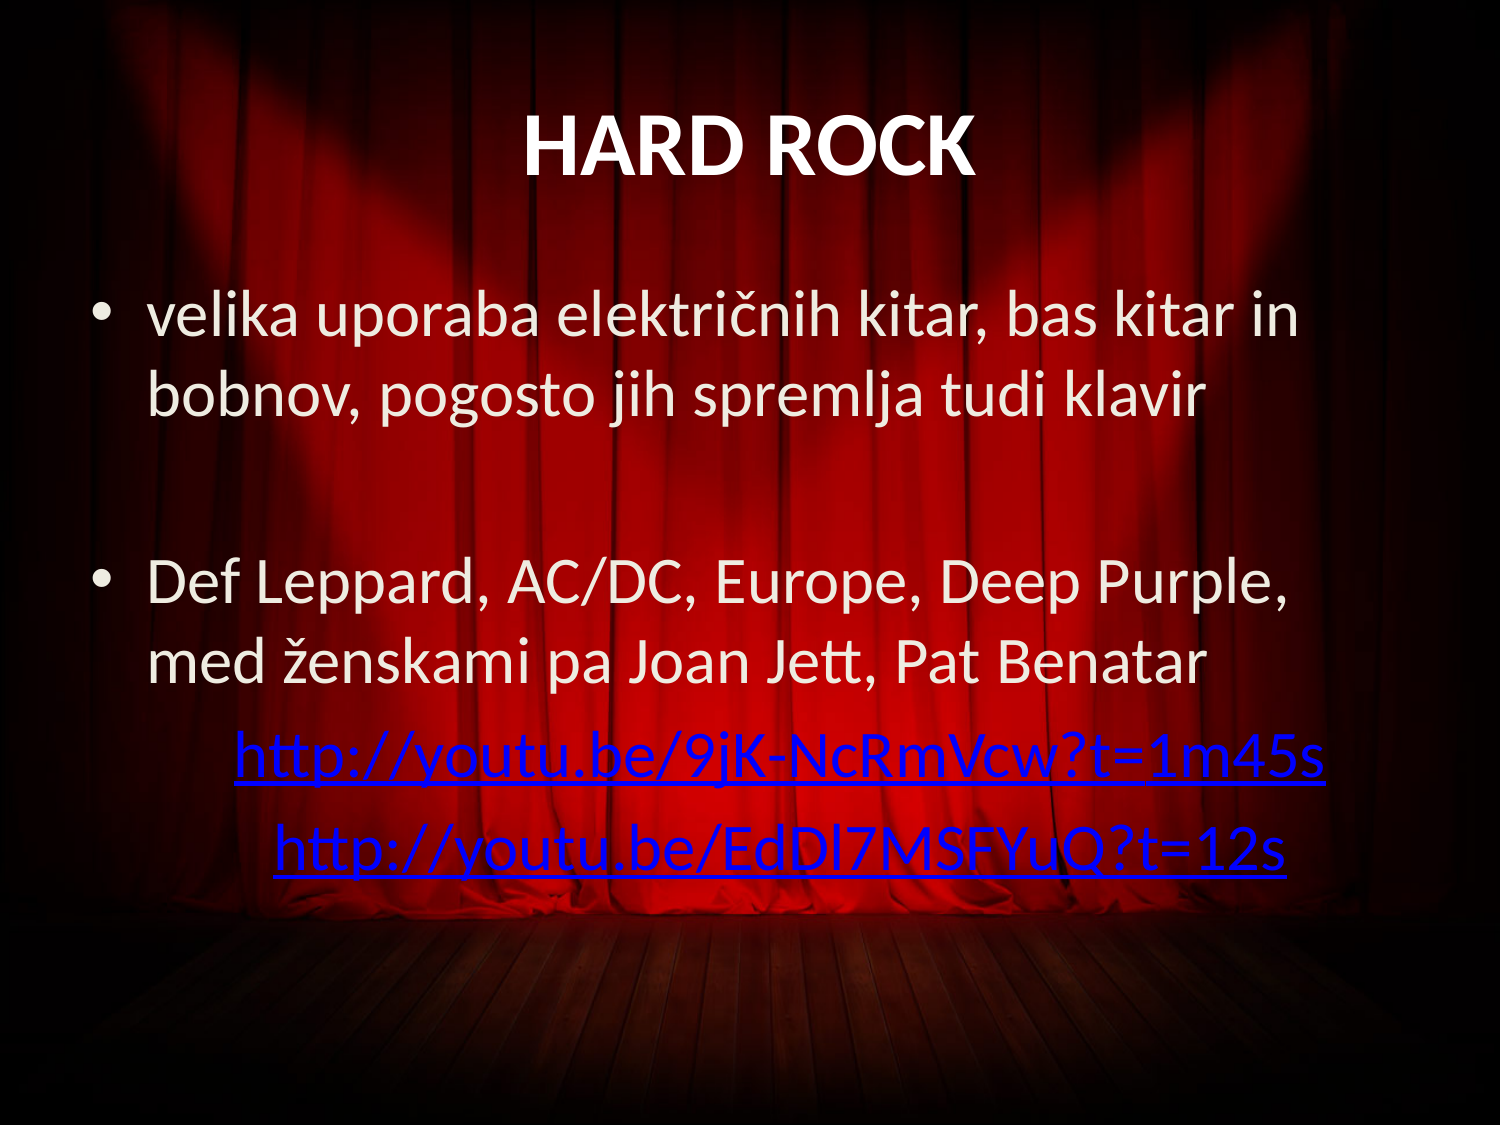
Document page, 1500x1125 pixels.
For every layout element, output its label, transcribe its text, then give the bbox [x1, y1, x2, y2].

list velika uporaba električnih kitar, bas kitar in bobnov, pogosto jih spremlja tudi klavir Def Leppard, AC/DC, Europe, Deep Purple, med ženskami pa Joan Jett, Pat Benatar http://youtu.be/9jK-NcRmVcw?t=1m45s http://youtu.be/EdDl7MSFYuQ?t=12s [75, 262, 1425, 1005]
title HARD ROCK [75, 45, 1425, 233]
picture [0, 0, 1500, 1125]
